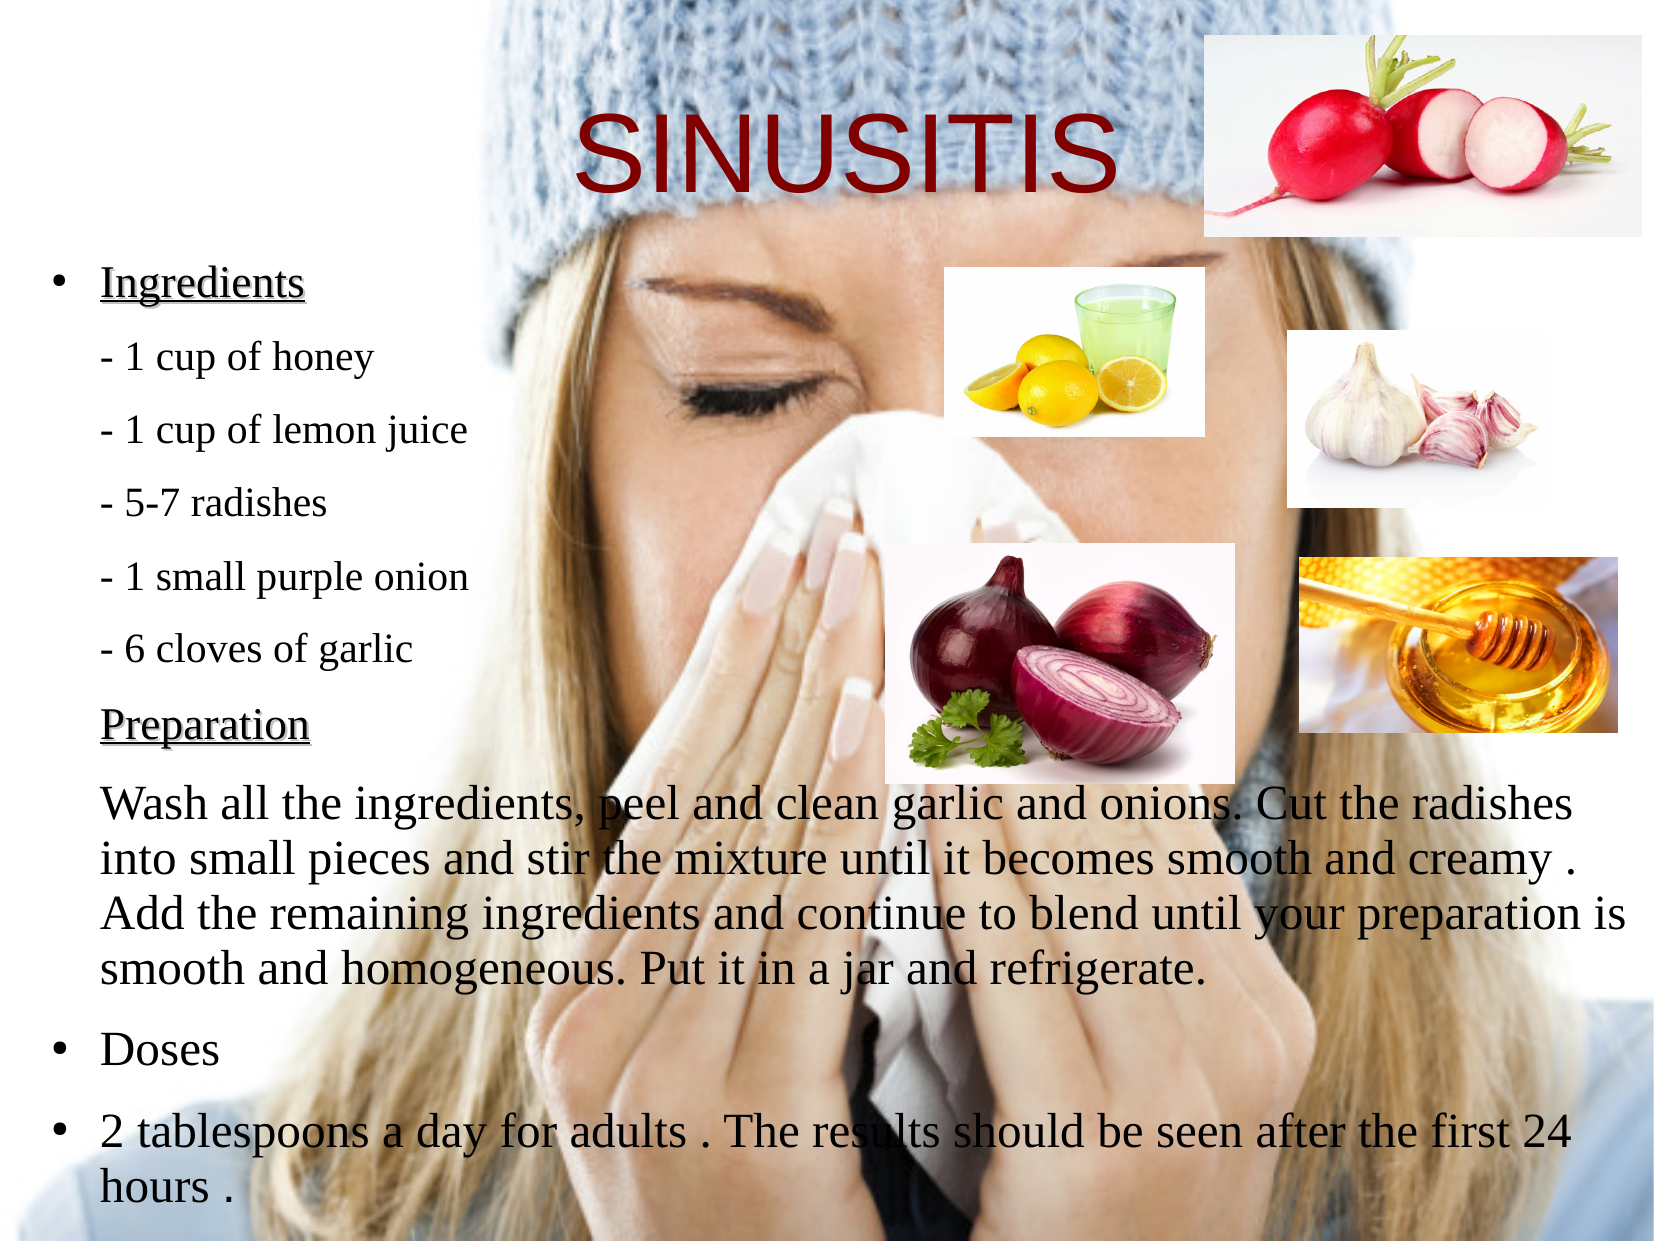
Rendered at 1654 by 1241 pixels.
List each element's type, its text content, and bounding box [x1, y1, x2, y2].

list Ingredients - 1 cup of honey - 1 cup of lemon juice - 5-7 radishes - 1 small purple onion - 6 cloves of garlic Preparation Wash all the ingredients, peel and clean garlic and onions. Cut the radishes into small pieces and stir the mixture until it becomes smooth and creamy . Add the remaining ingredients and continue to blend until your preparation is smooth and homogeneous. Put it in a jar and refrigerate. Doses 2 tablespoons a day for adults . The results should be seen after the first 24 hours . [35, 256, 1630, 1217]
picture [0, 0, 1654, 1241]
title SINUSITIS [82, 49, 1571, 256]
